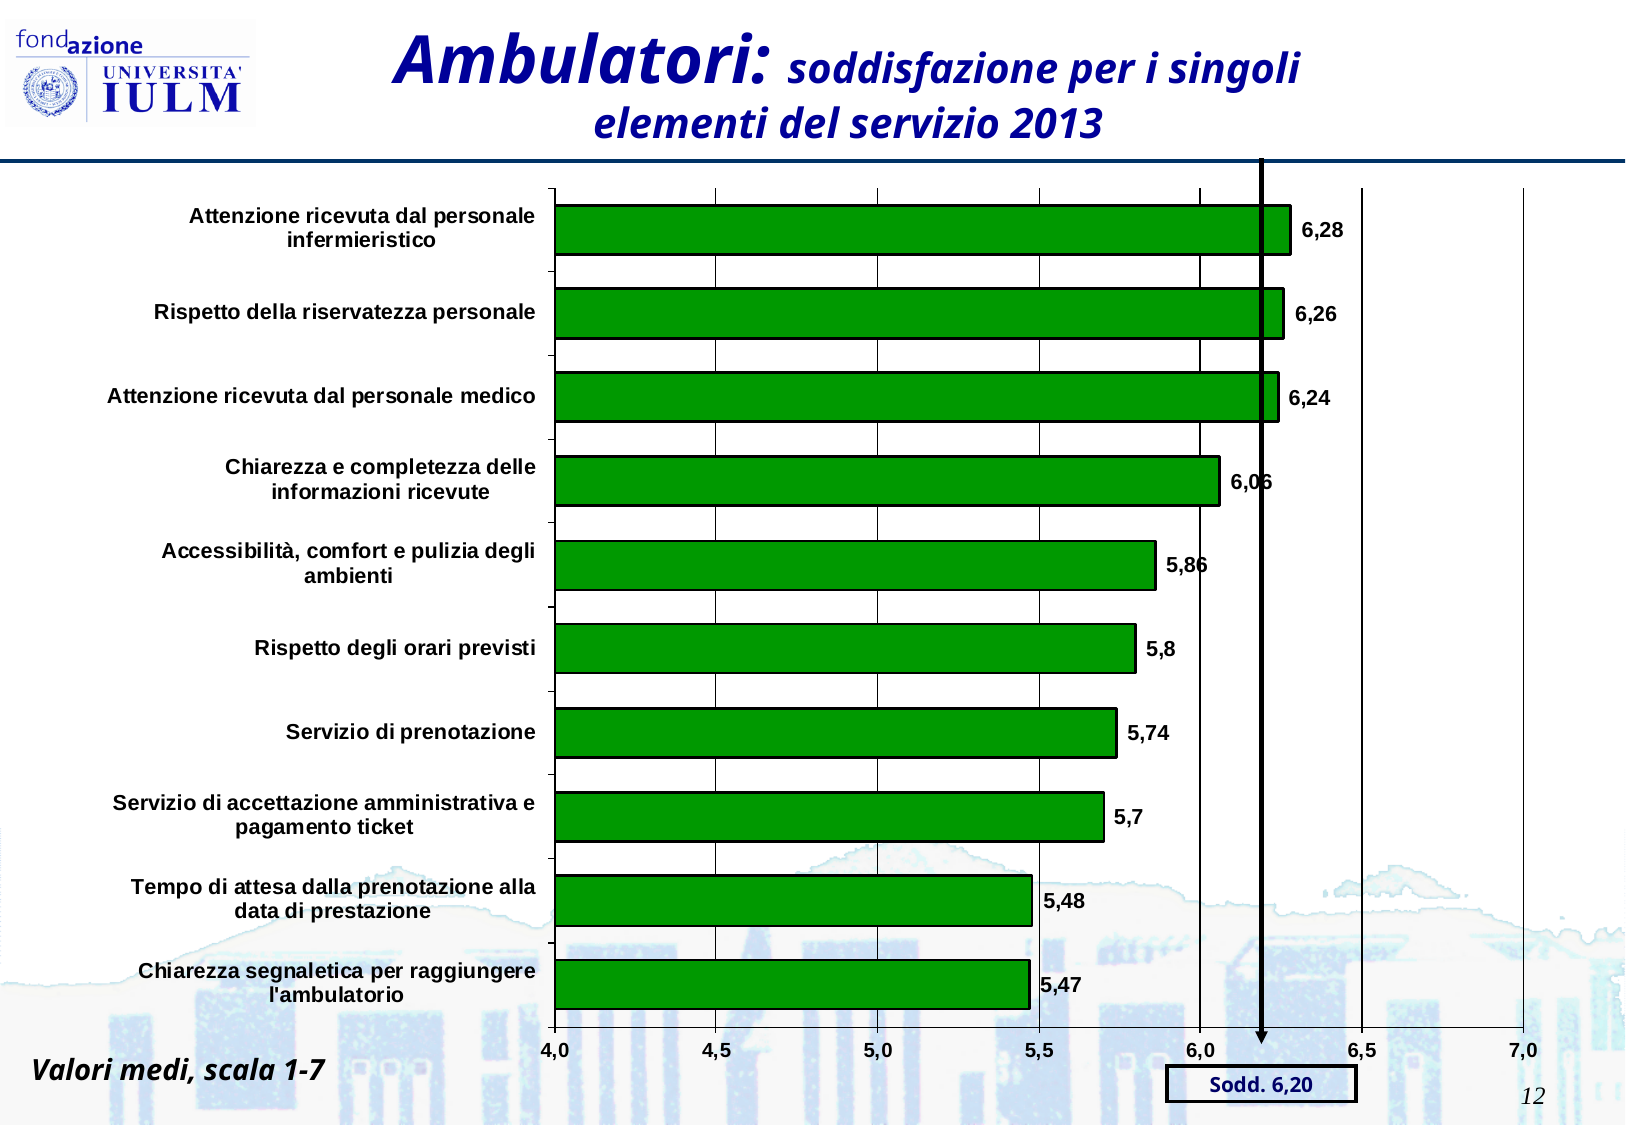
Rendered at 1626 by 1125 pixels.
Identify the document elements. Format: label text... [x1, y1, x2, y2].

picture [91, 173, 1623, 1083]
picture [5, 19, 256, 127]
text_box Valori medi, scala 1-7 [16, 1043, 340, 1095]
text_box Ambulatori: soddisfazione per i singoli elementi del servizio 2013 [304, 18, 1392, 144]
text_box Sodd. 6,20 [1166, 1066, 1356, 1102]
